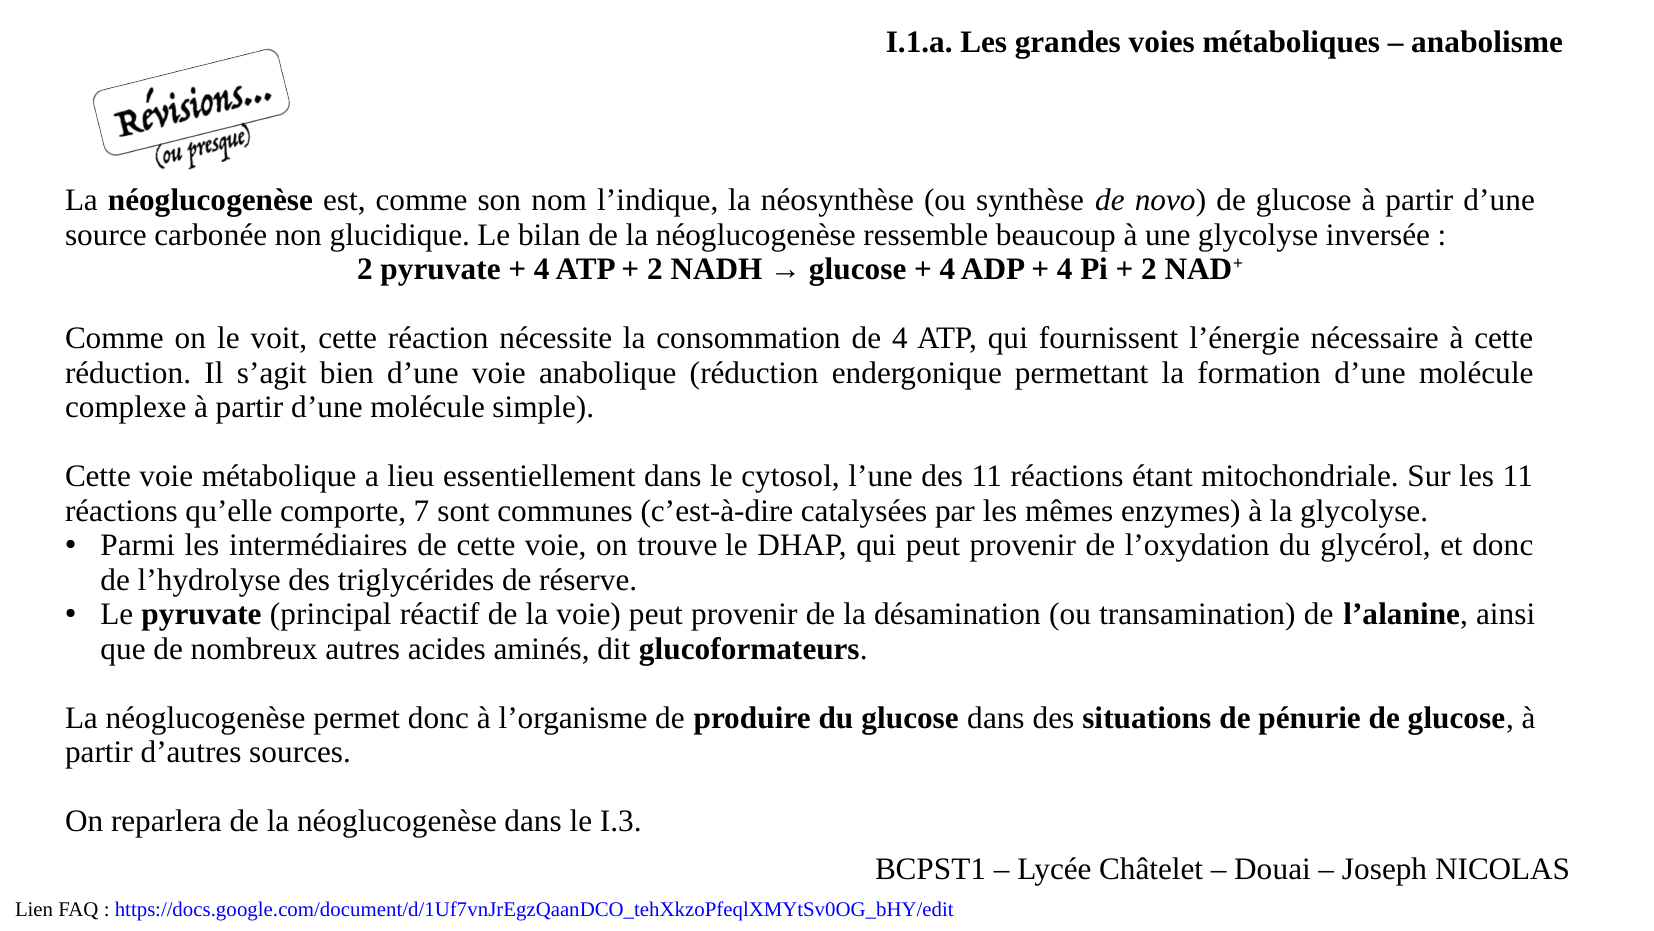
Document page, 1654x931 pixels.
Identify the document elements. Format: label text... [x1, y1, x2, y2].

text_box La néoglucogenèse est, comme son nom l’indique, la néosynthèse (ou synthèse de novo) de glucose à partir d’une source carbonée non glucidique. Le bilan de la néoglucogenèse ressemble beaucoup à une glycolyse inversée : 2 pyruvate + 4 ATP + 2 NADH → glucose + 4 ADP + 4 Pi + 2 NAD+ Comme on le voit, cette réaction nécessite la consommation de 4 ATP, qui fournissent l’énergie nécessaire à cette réduction. Il s’agit bien d’une voie anabolique (réduction endergonique permettant la formation d’une molécule complexe à partir d’une molécule simple). Cette voie métabolique a lieu essentiellement dans le cytosol, l’une des 11 réactions étant mitochondriale. Sur les 11 réactions qu’elle comporte, 7 sont communes (c’est-à-dire catalysées par les mêmes enzymes) à la glycolyse. Parmi les intermédiaires de cette voie, on trouve le DHAP, qui peut provenir de l’oxydation du glycérol, et donc de l’hydrolyse des triglycérides de réserve. Le pyruvate (principal réactif de la voie) peut provenir de la désamination (ou transamination) de l’alanine, ainsi que de nombreux autres acides aminés, dit glucoformateurs. La néoglucogenèse permet donc à l’organisme de produire du glucose dans des situations de pénurie de glucose, à partir d’autres sources. On reparlera de la néoglucogenèse dans le I.3. [64, 183, 1536, 839]
text_box Lien FAQ : https://docs.google.com/document/d/1Uf7vnJrEgzQaanDCO_tehXkzoPfeqlXMYtSv0OG_bHY/edit [0, 897, 993, 931]
picture [90, 46, 300, 189]
text_box I.1.a. Les grandes voies métaboliques – anabolisme [201, 5, 1572, 78]
text_box BCPST1 – Lycée Châtelet – Douai – Joseph NICOLAS [637, 832, 1571, 905]
